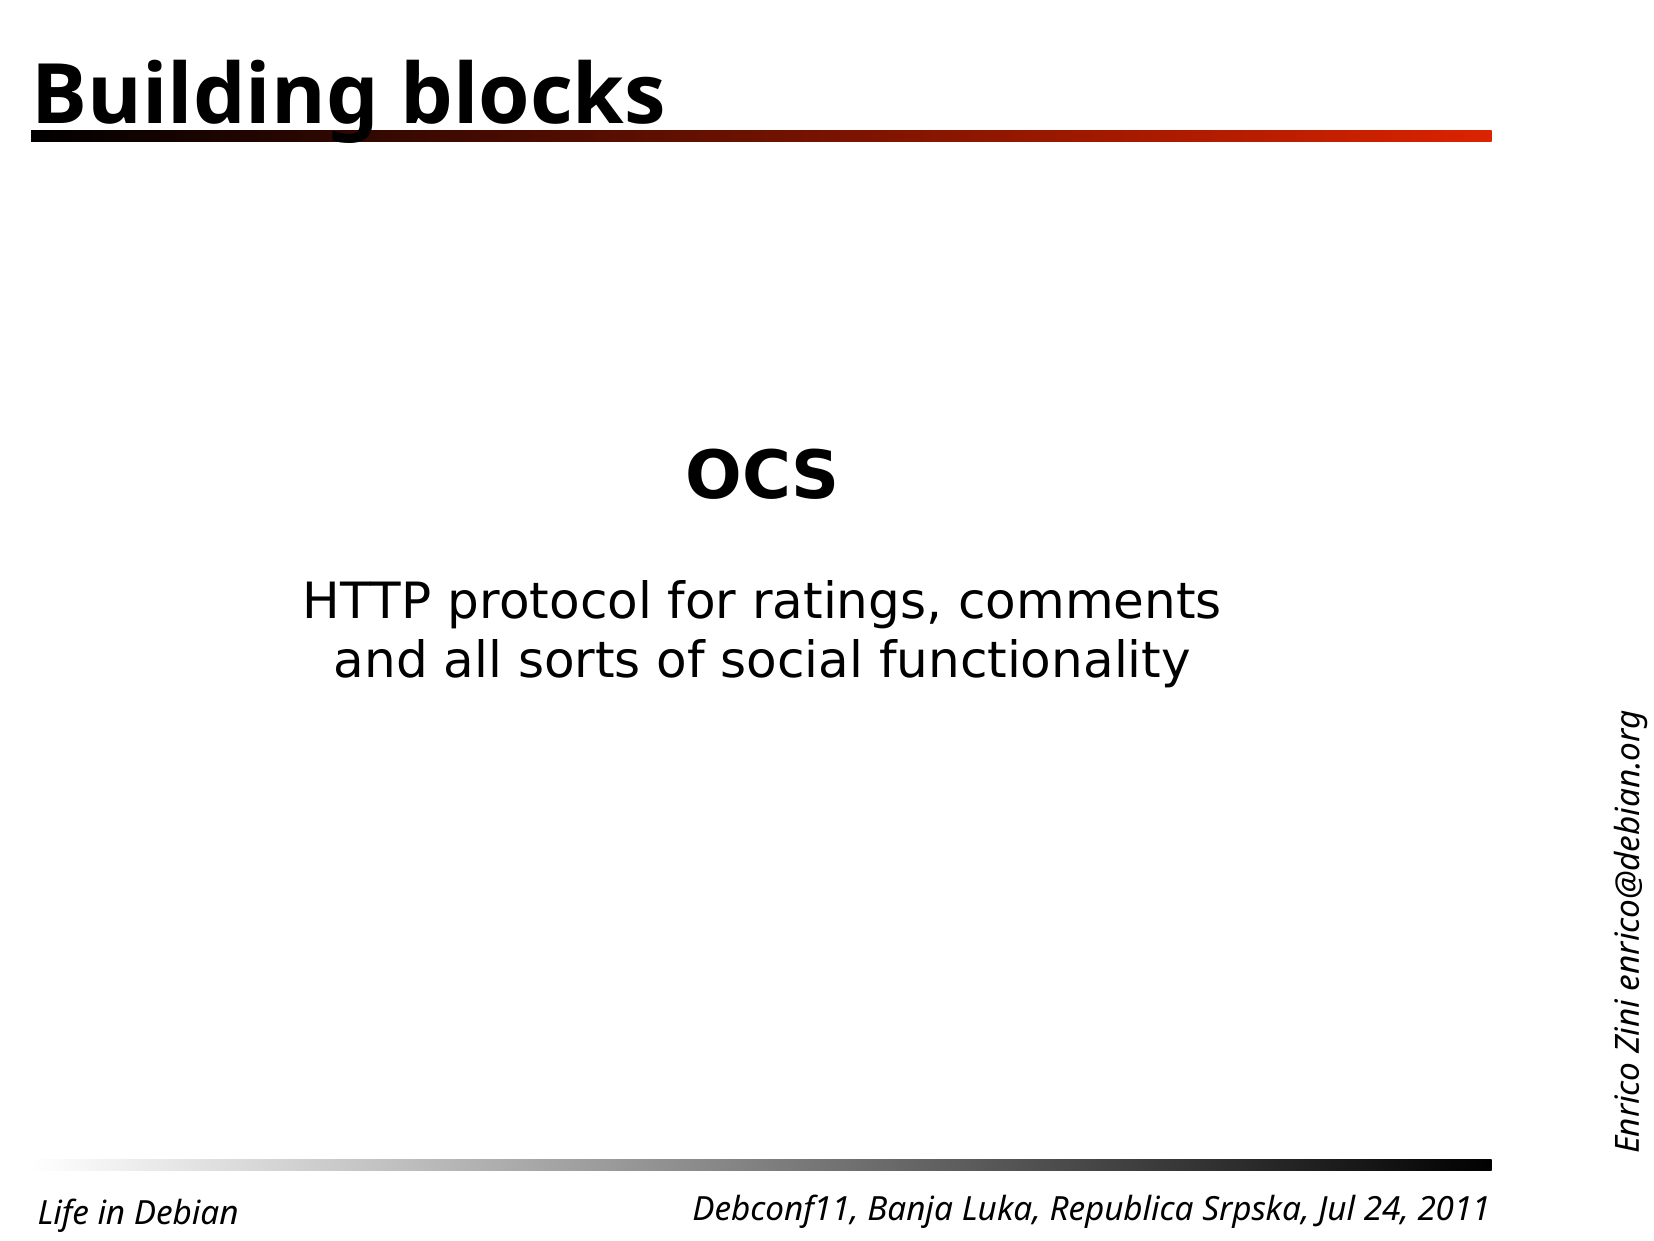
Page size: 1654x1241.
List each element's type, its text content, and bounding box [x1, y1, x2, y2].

text_box OCS HTTP protocol for ratings, comments and all sorts of social functionality [30, 436, 1495, 689]
text_box Building blocks [31, 34, 1438, 168]
